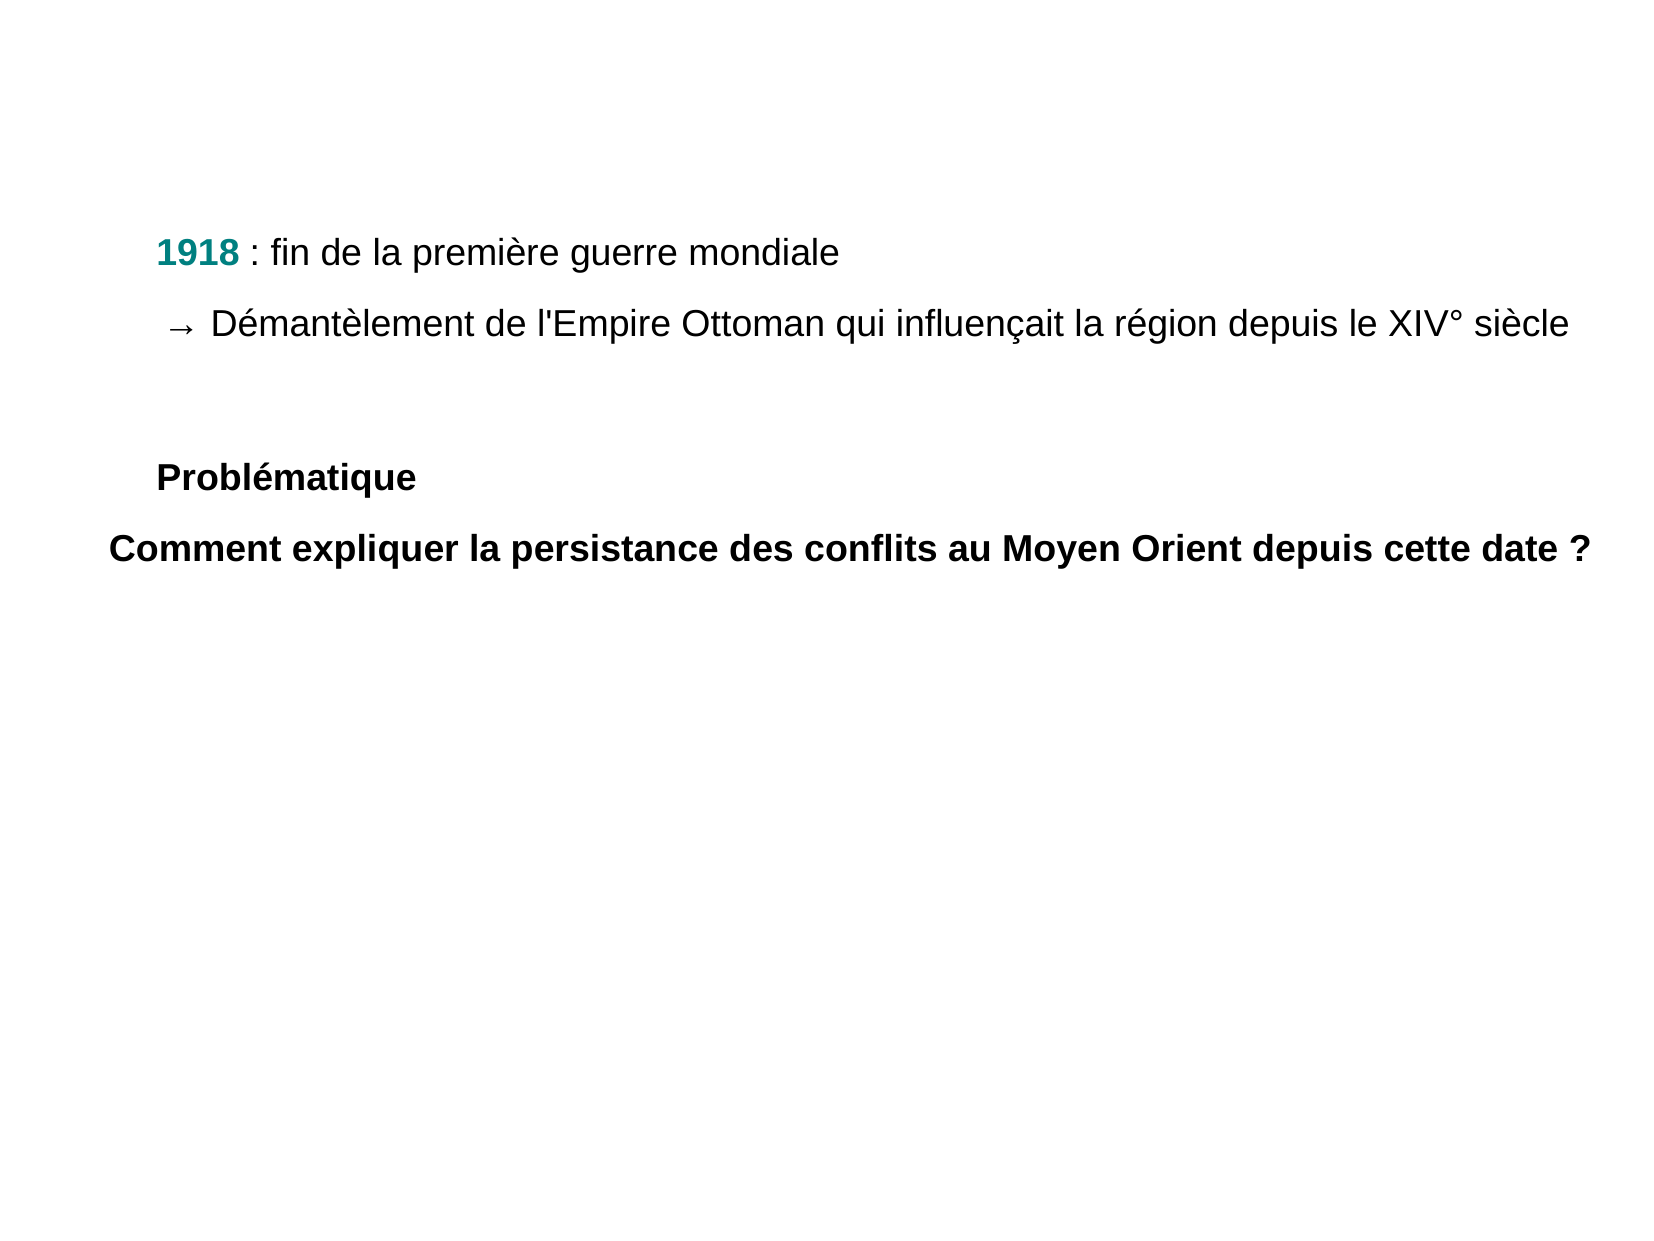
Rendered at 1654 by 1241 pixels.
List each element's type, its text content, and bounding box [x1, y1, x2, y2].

text_box → Démantèlement de l'Empire Ottoman qui influençait la région depuis le XIV° siècle [147, 295, 1596, 353]
text_box 1918 : fin de la première guerre mondiale [141, 224, 1087, 283]
text_box Problématique [141, 448, 449, 507]
text_box Comment expliquer la persistance des conflits au Moyen Orient depuis cette date ? [94, 519, 1619, 578]
